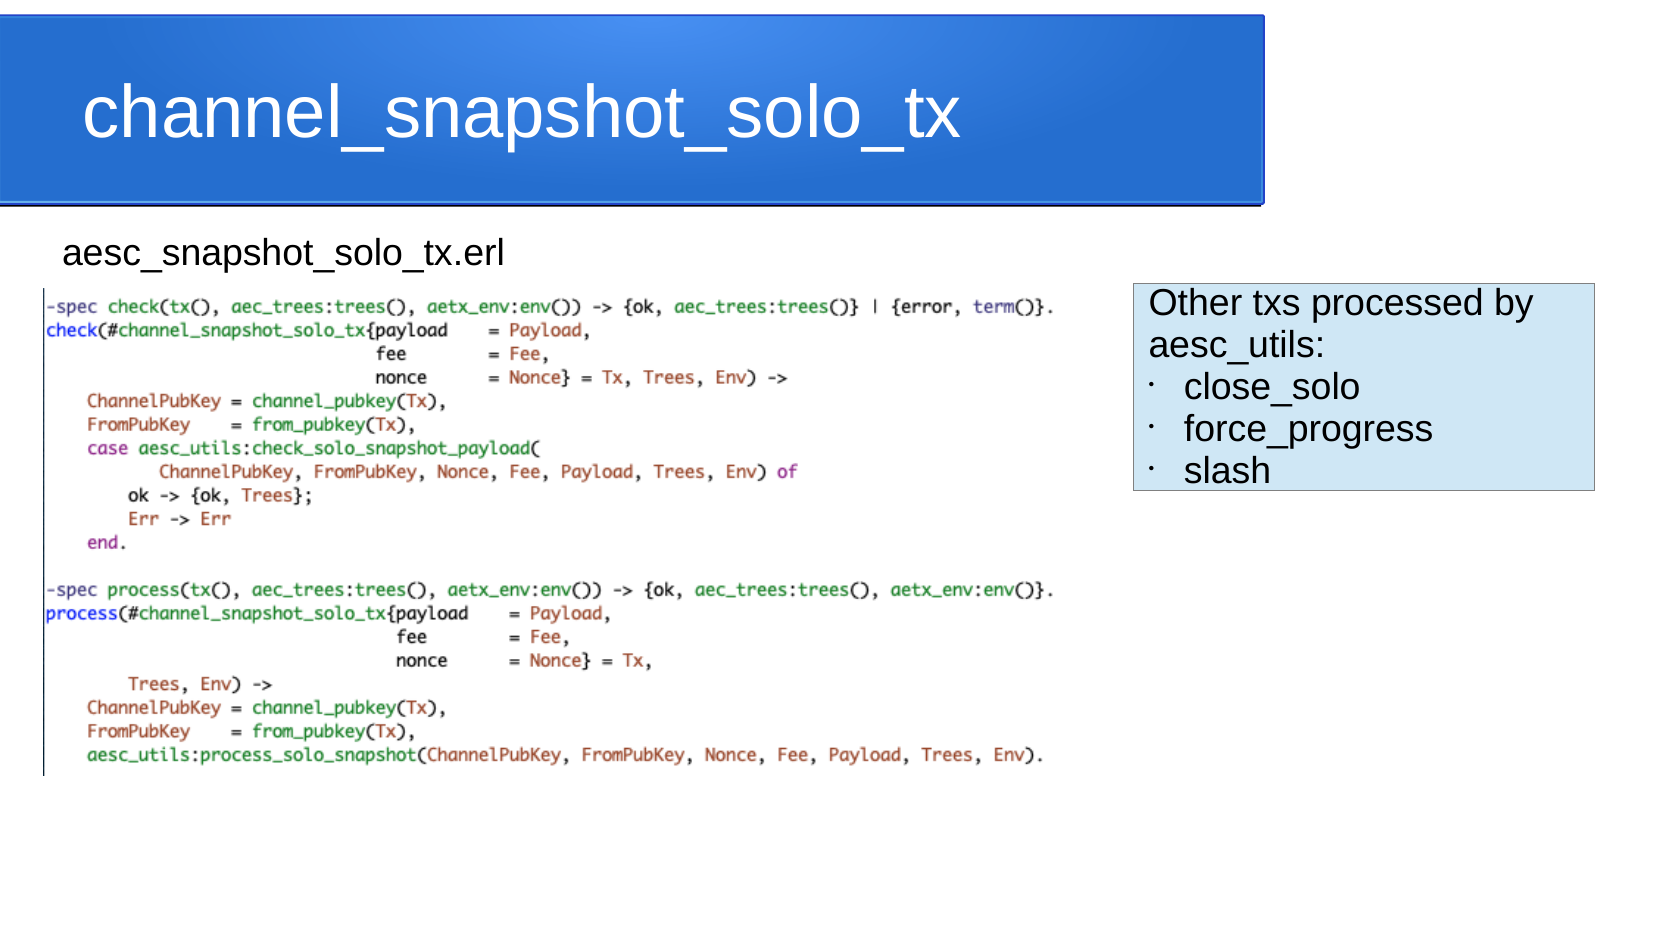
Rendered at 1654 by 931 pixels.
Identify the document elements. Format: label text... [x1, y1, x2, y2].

title channel_snapshot_solo_tx [82, 35, 1235, 189]
picture [43, 288, 1082, 776]
text_box aesc_snapshot_solo_tx.erl [47, 224, 615, 282]
text_box Other txs processed by aesc_utils: close_solo force_progress slash [1133, 283, 1595, 491]
